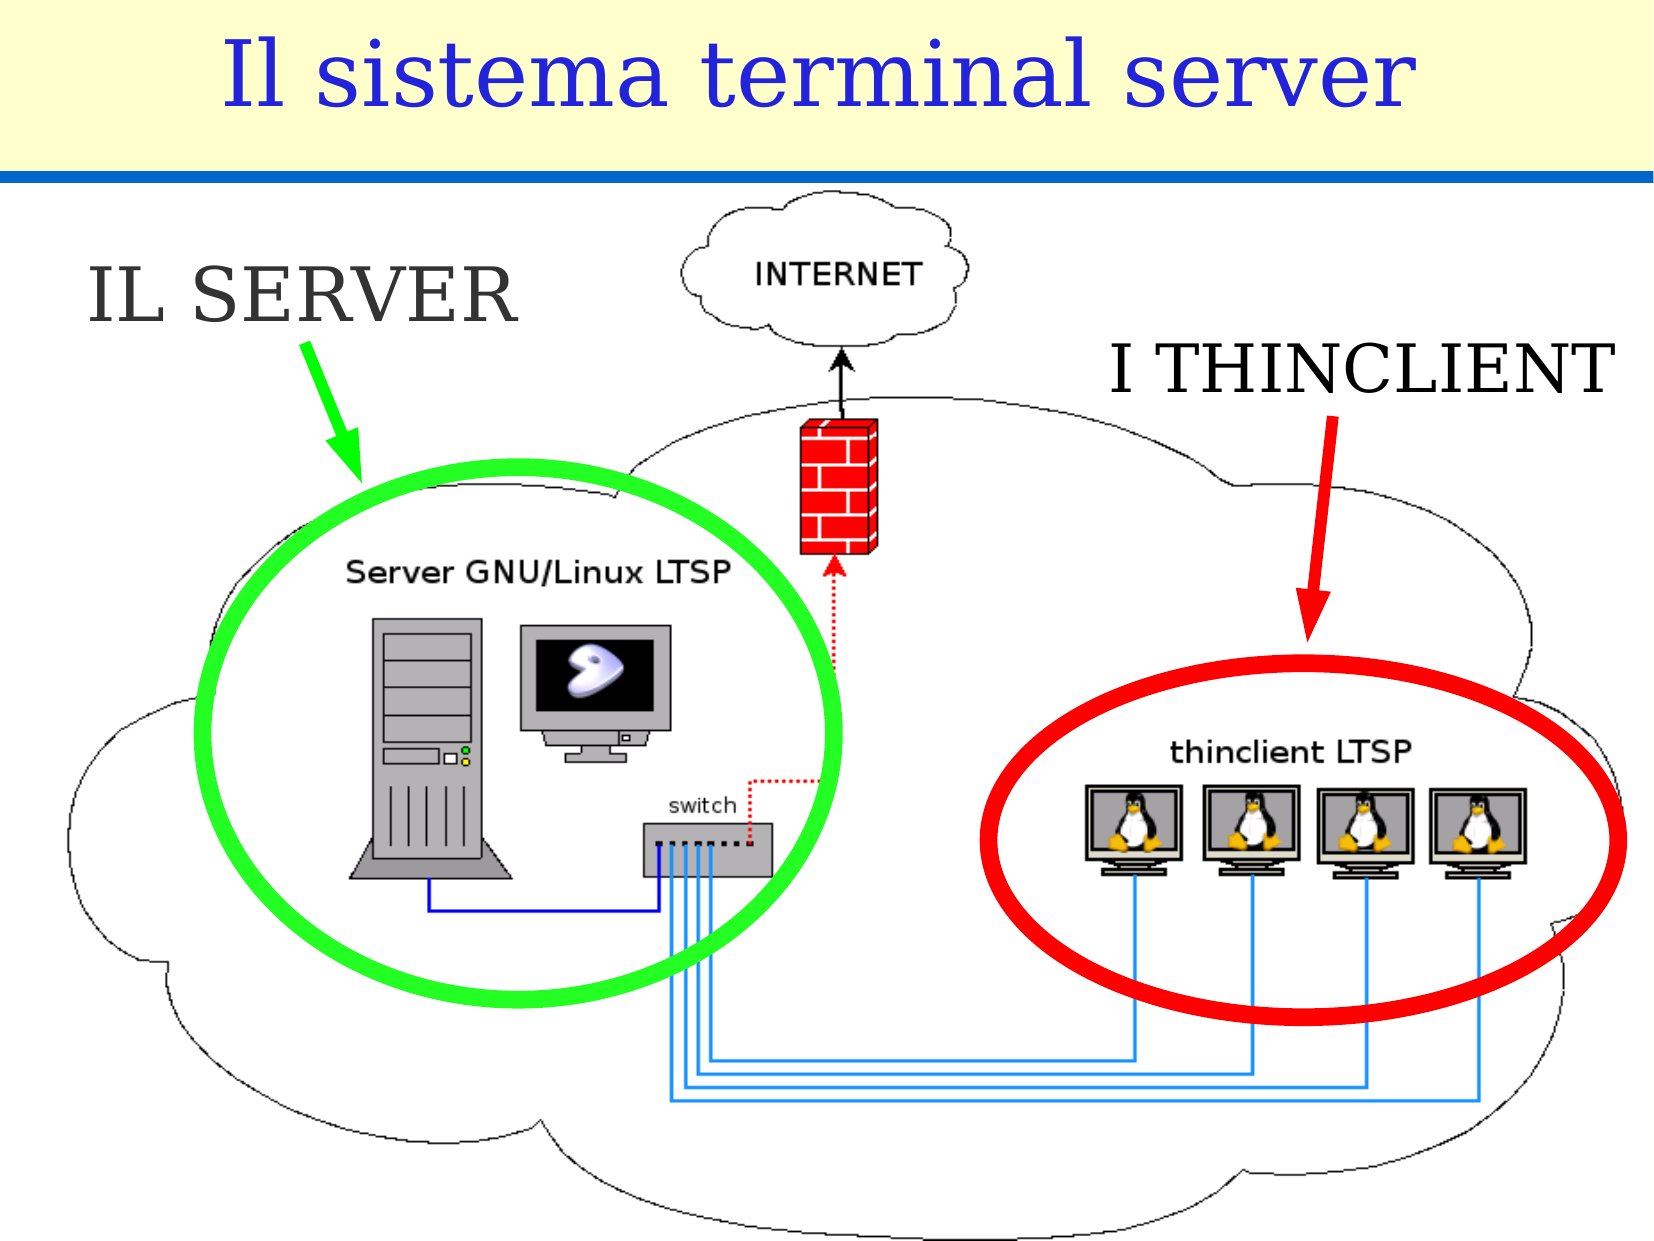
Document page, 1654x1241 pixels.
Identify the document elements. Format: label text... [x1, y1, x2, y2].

text_box I THINCLIENT [1108, 330, 1617, 408]
title Il sistema terminal server [113, 0, 1526, 153]
picture [0, 184, 1654, 1241]
text_box IL SERVER [86, 251, 518, 340]
